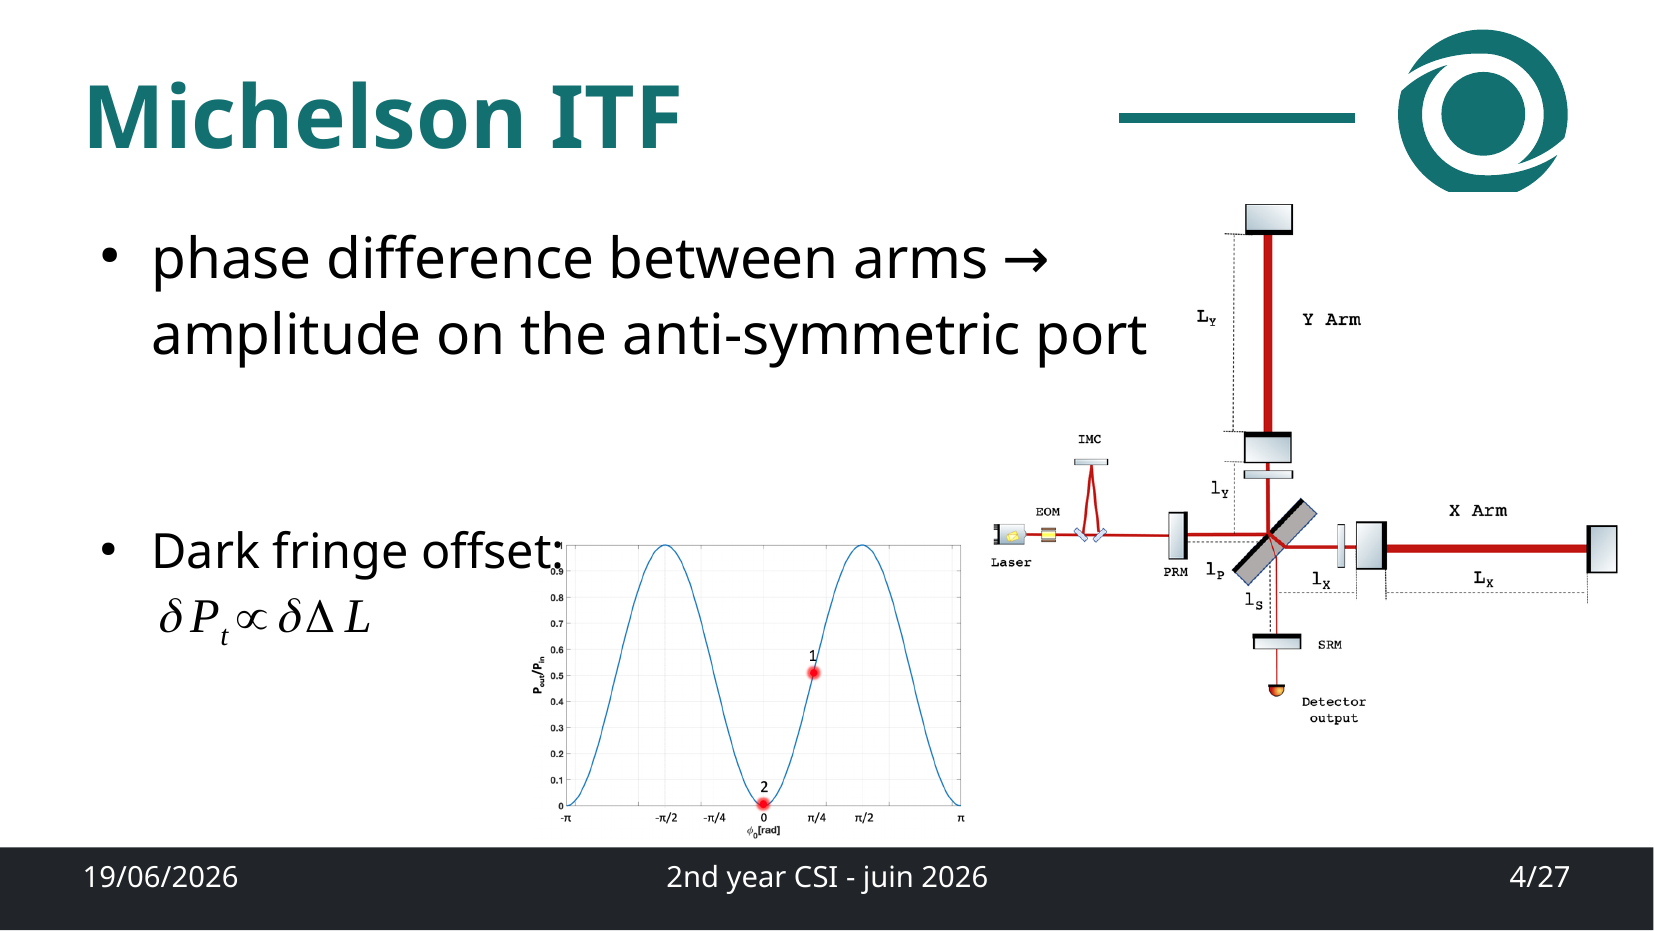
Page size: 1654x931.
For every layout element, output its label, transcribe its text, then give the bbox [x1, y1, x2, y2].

chart [144, 590, 384, 652]
title Michelson ITF [82, 37, 1241, 193]
picture [981, 192, 1625, 732]
list phase difference between arms → amplitude on the anti-symmetric port Dark fringe offset: [82, 217, 1152, 591]
picture [531, 591, 965, 839]
